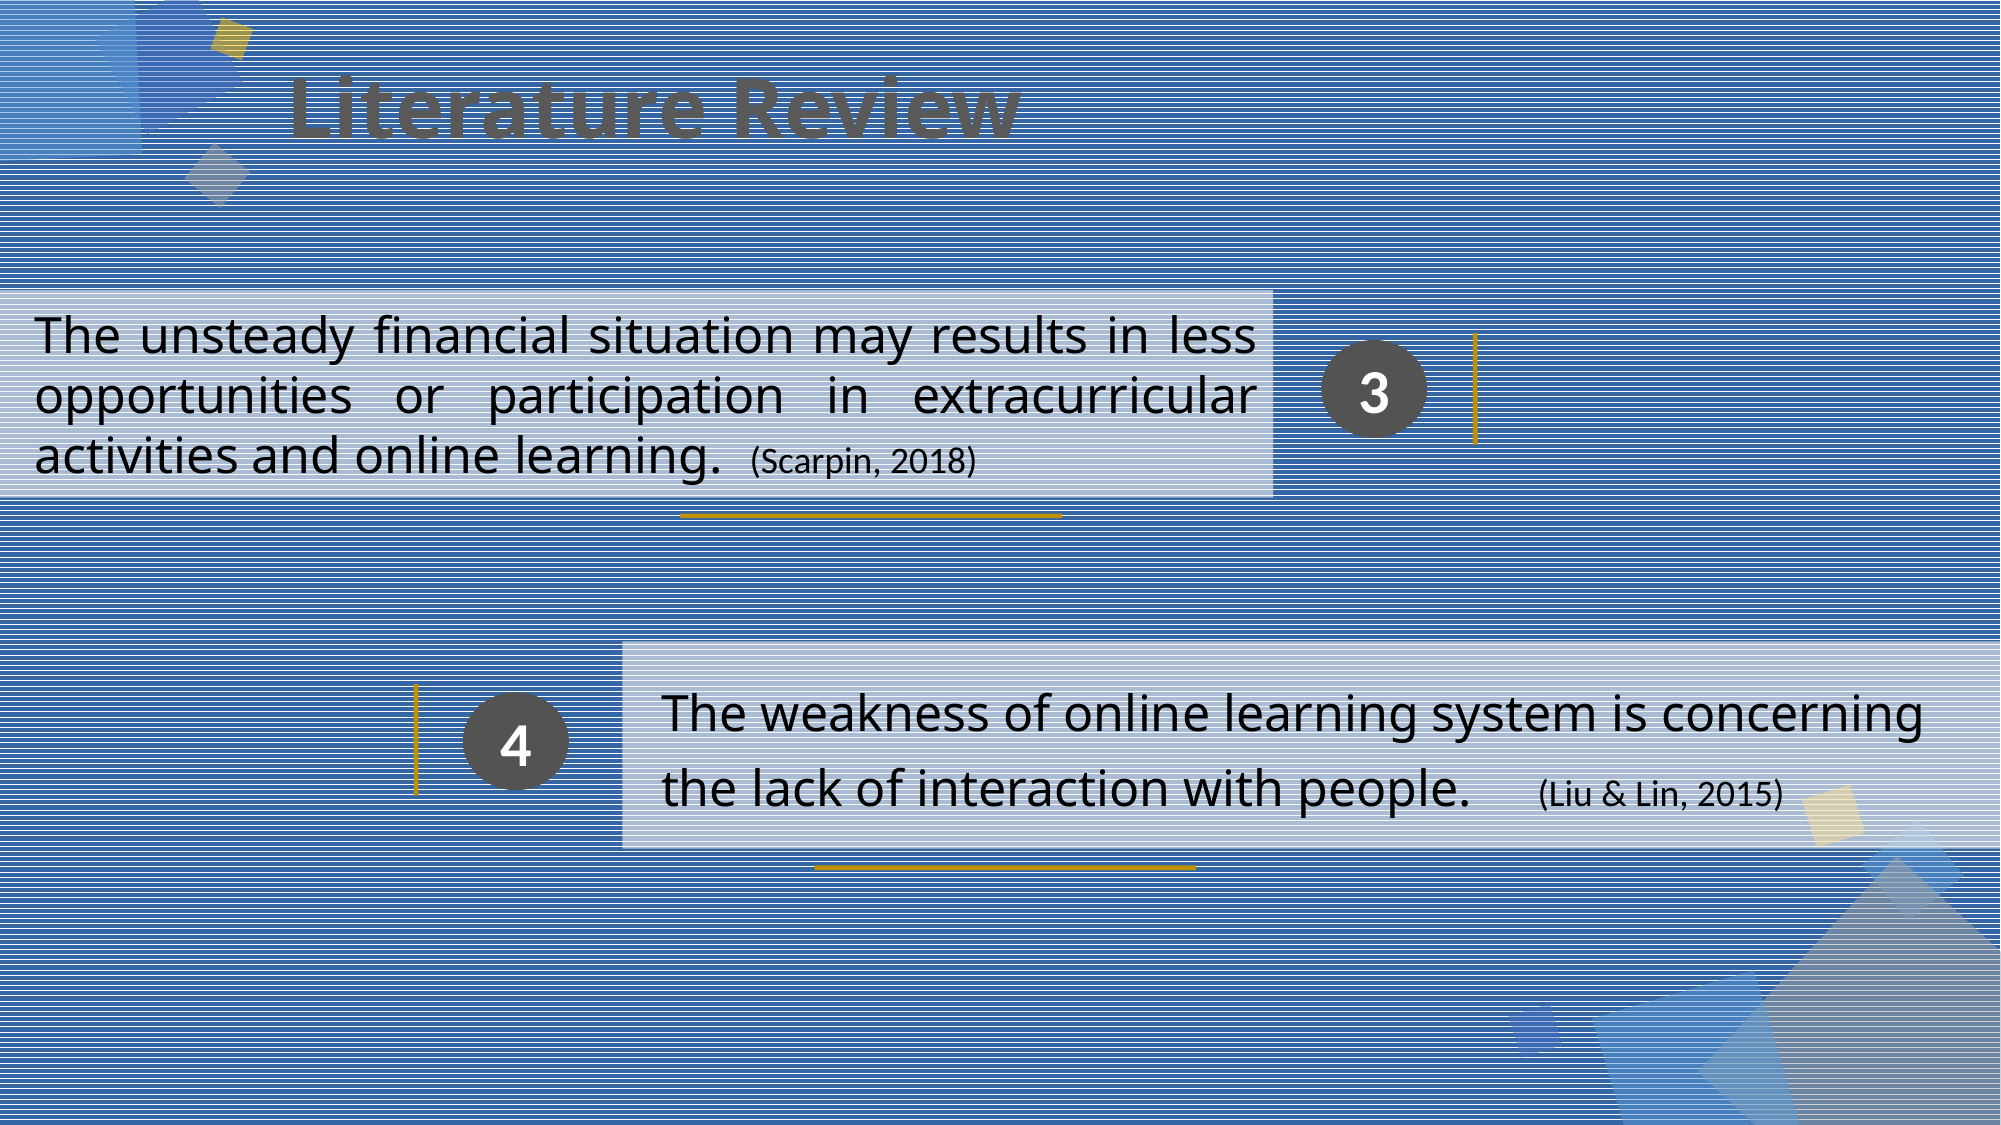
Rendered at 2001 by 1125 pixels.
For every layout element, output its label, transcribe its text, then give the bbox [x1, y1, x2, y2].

list Literature Review [271, 35, 1180, 189]
text_box [622, 641, 2000, 849]
text_box 4 [462, 692, 569, 791]
text_box [0, 290, 1274, 498]
text_box 3 [1321, 339, 1428, 438]
text_box The unsteady financial situation may results in less opportunities or participation in extracurricular activities and online learning. (Scarpin, 2018) [19, 296, 1274, 492]
text_box The weakness of online learning system is concerning the lack of interaction with people. (Liu & Lin, 2015) [646, 659, 1958, 824]
